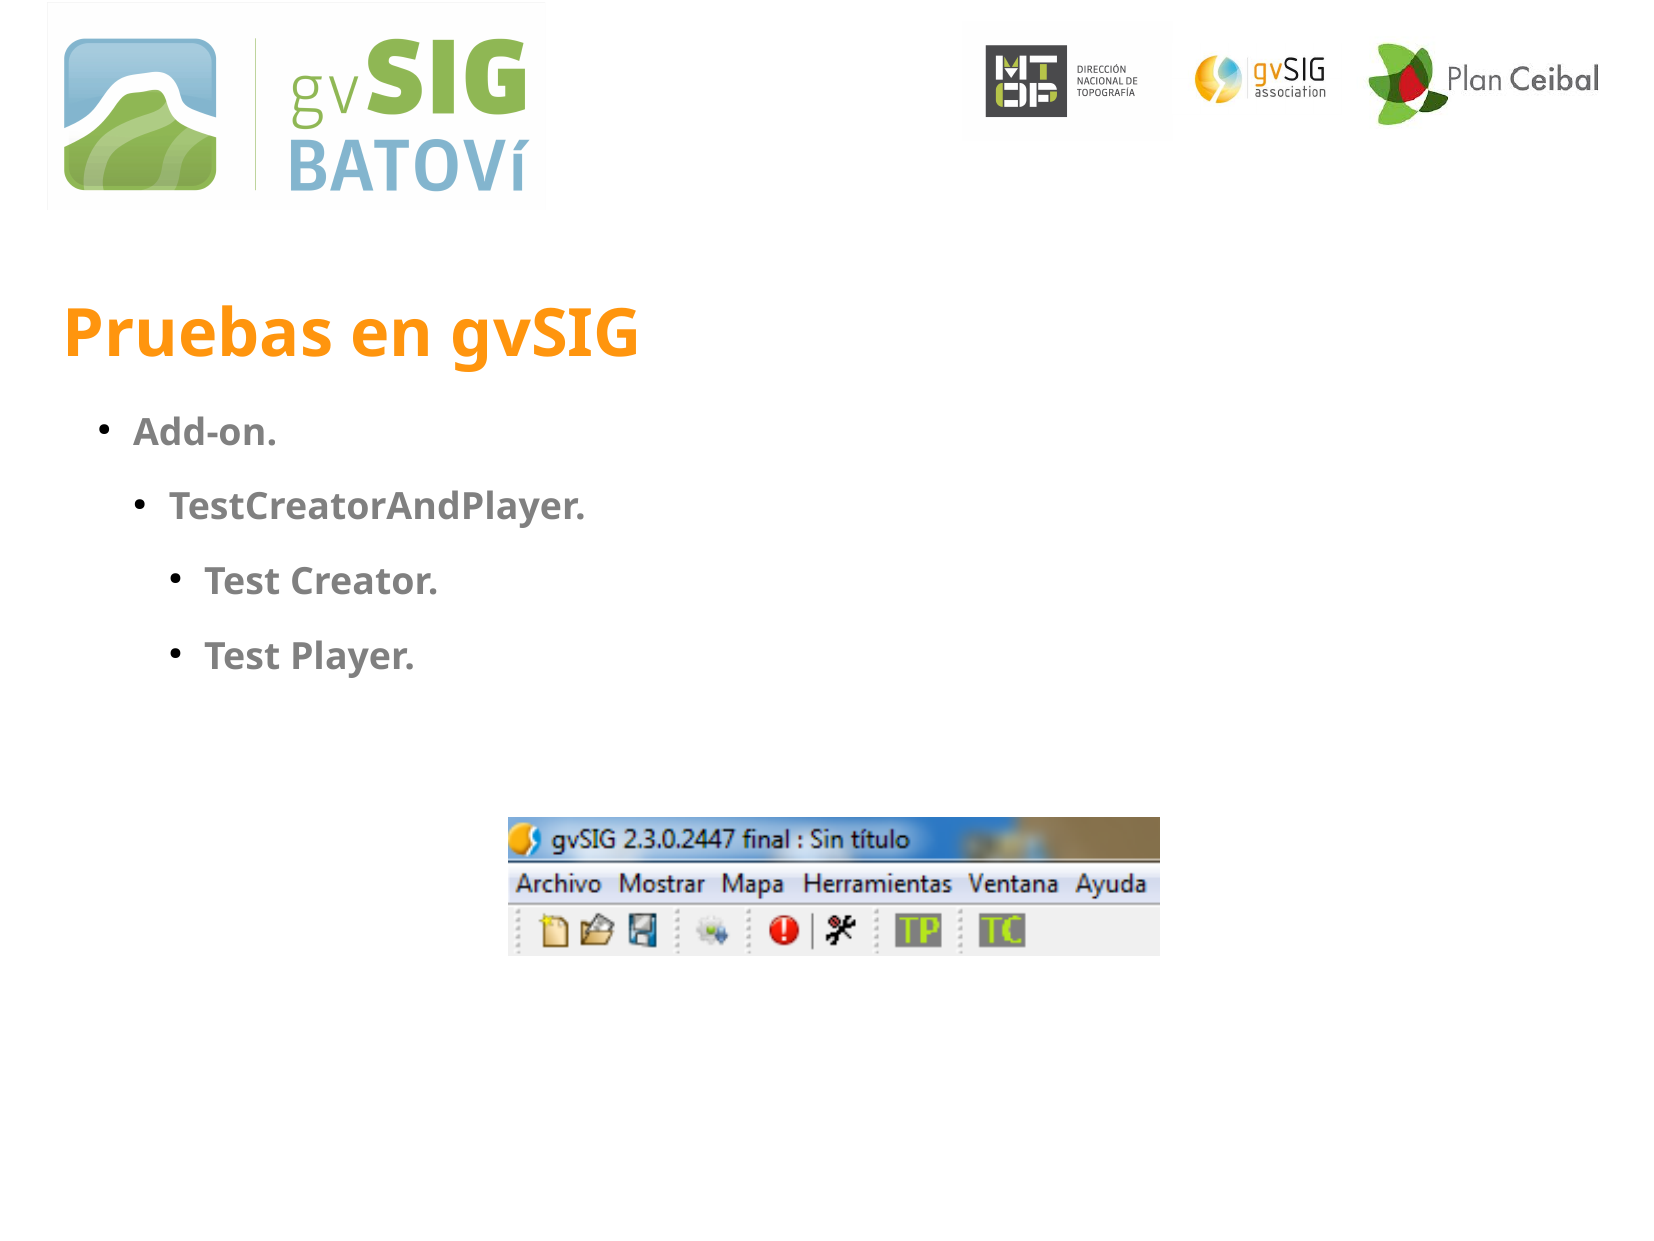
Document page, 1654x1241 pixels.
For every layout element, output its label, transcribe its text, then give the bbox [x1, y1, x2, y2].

picture [508, 817, 1160, 956]
picture [962, 21, 1342, 141]
picture [1343, 23, 1626, 142]
list Pruebas en gvSIG Add-on. TestCreatorAndPlayer. Test Creator. Test Player. [62, 284, 1551, 990]
